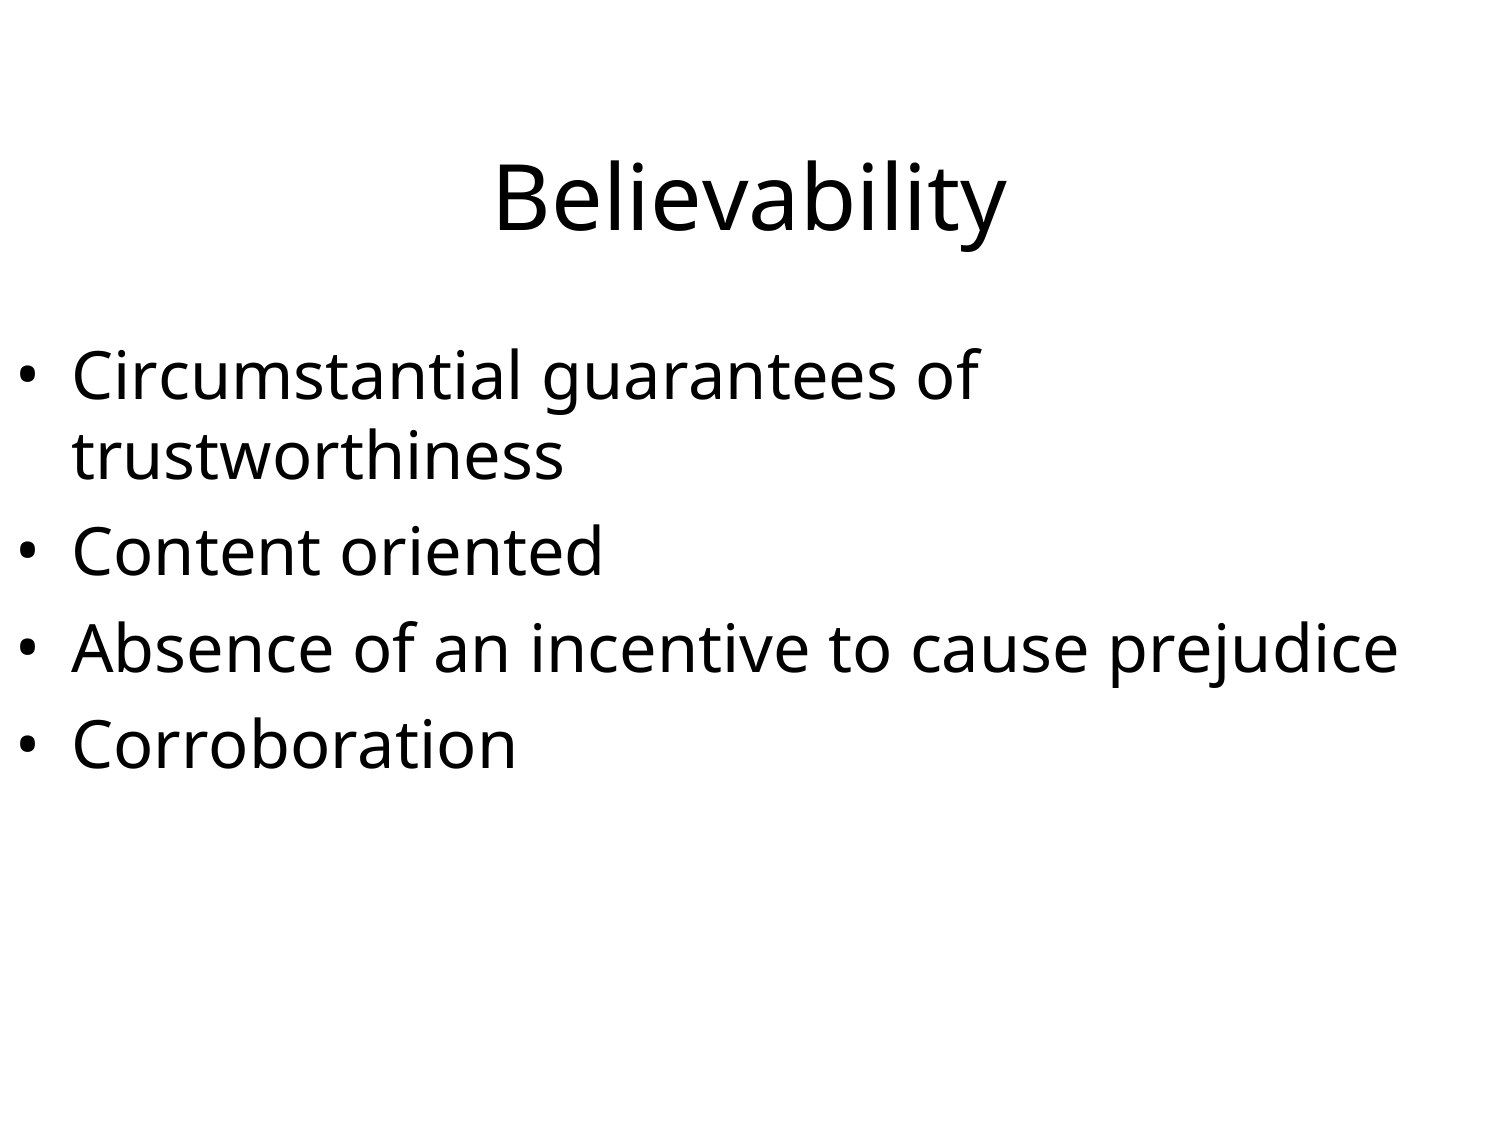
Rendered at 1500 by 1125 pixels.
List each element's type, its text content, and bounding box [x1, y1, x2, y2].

list Circumstantial guarantees of trustworthiness Content oriented Absence of an incentive to cause prejudice Corroboration [0, 324, 1500, 1001]
title Believability [112, 99, 1388, 288]
